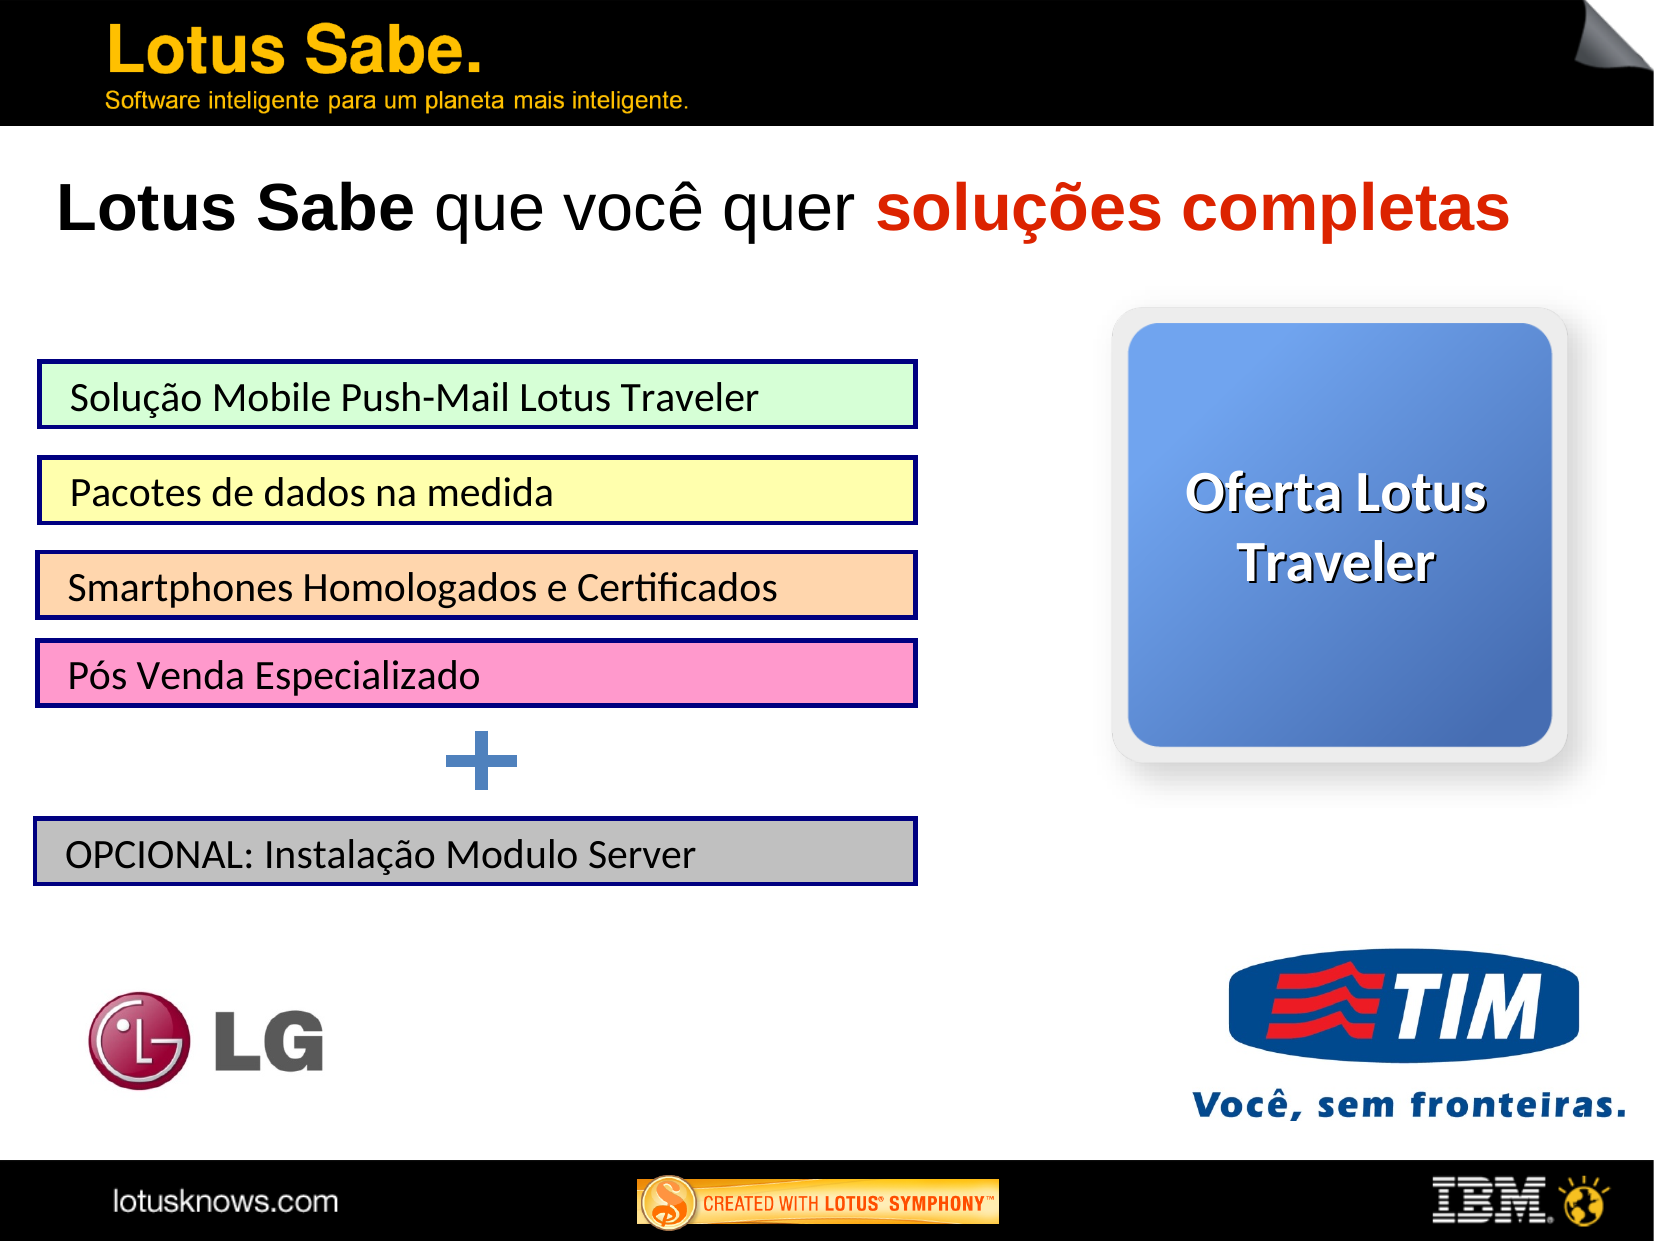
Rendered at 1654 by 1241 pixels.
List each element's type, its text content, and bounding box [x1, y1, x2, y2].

picture [57, 961, 355, 1123]
picture [1192, 944, 1625, 1121]
title Lotus Sabe que você quer soluções completas [56, 165, 1595, 246]
text_box Oferta Lotus Traveler [1085, 445, 1572, 601]
picture [0, 1160, 1654, 1241]
text_box Solução Mobile Push-Mail Lotus Traveler [39, 361, 916, 428]
picture [1058, 259, 1607, 808]
text_box Pós Venda Especializado [37, 640, 916, 706]
text_box Smartphones Homologados e Certificados [37, 551, 916, 618]
picture [0, 0, 1654, 126]
text_box OPCIONAL: Instalação Modulo Server [35, 818, 916, 885]
text_box Pacotes de dados na medida [39, 457, 916, 523]
